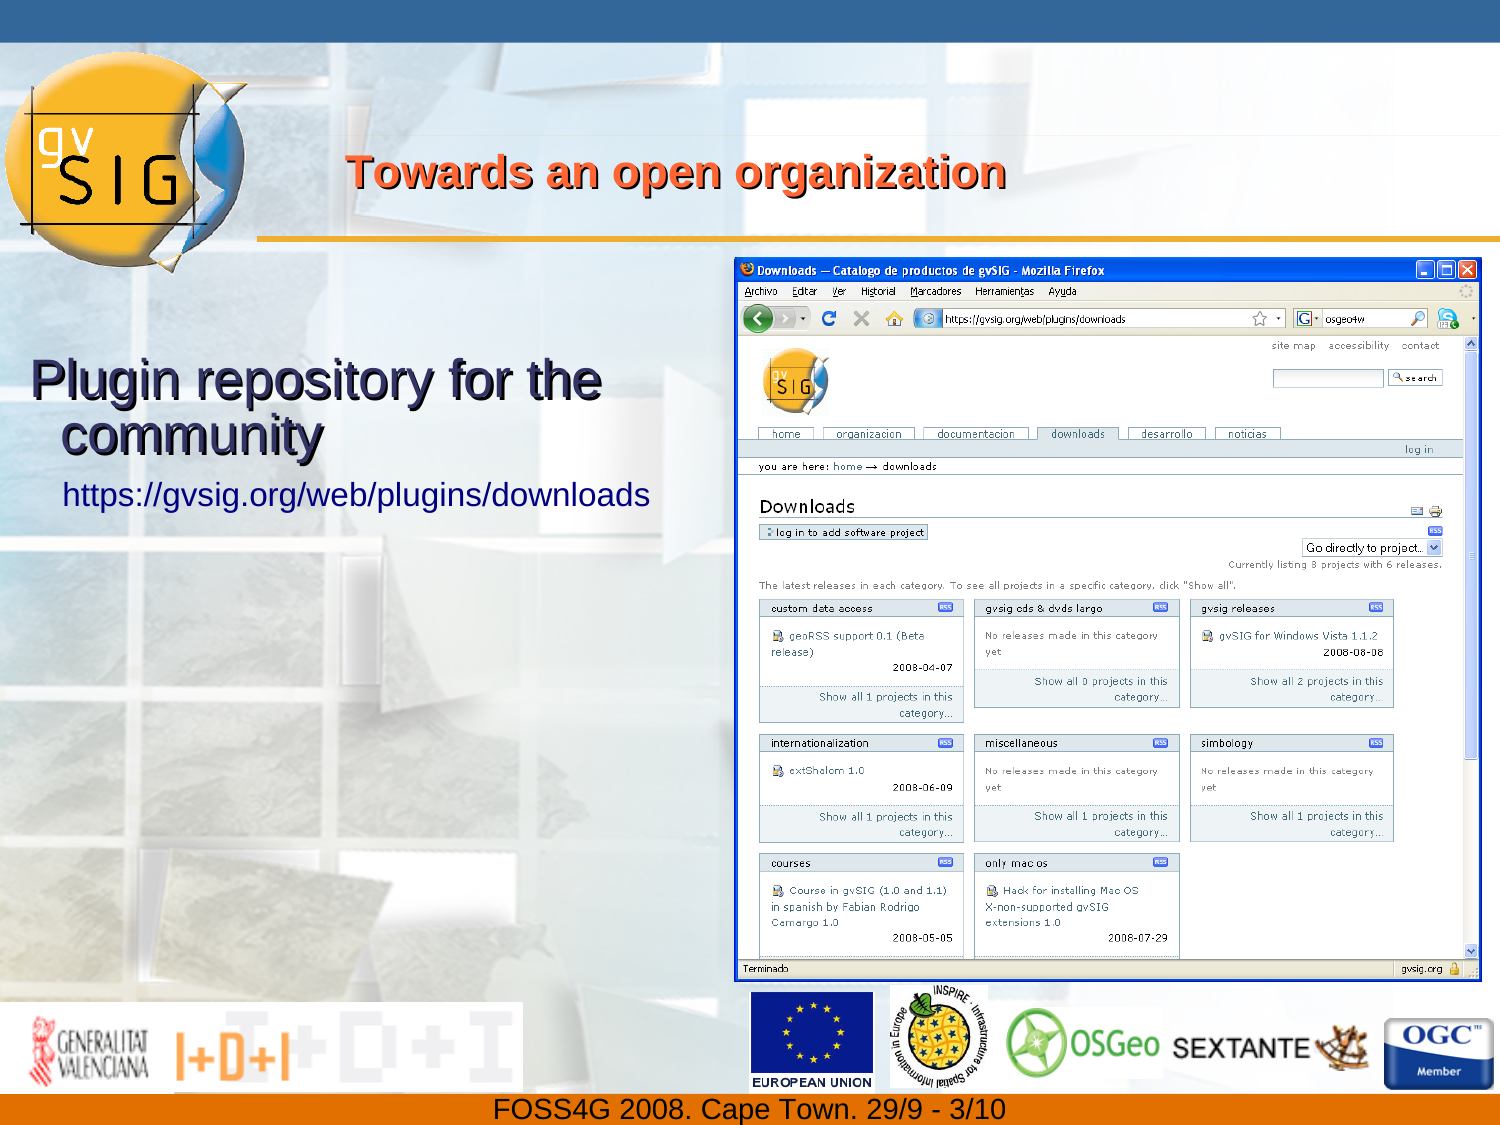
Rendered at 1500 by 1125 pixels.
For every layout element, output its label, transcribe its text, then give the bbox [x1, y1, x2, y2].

picture [734, 257, 1482, 982]
picture [1003, 1007, 1163, 1079]
list Plugin repository for the community https://gvsig.org/web/plugins/downloads [29, 354, 689, 520]
picture [890, 985, 988, 1088]
picture [1384, 1018, 1494, 1090]
picture [0, 49, 250, 276]
picture [1171, 1023, 1375, 1071]
picture [749, 992, 875, 1093]
picture [0, 1002, 523, 1094]
text_box Towards an open organization [344, 148, 1008, 201]
